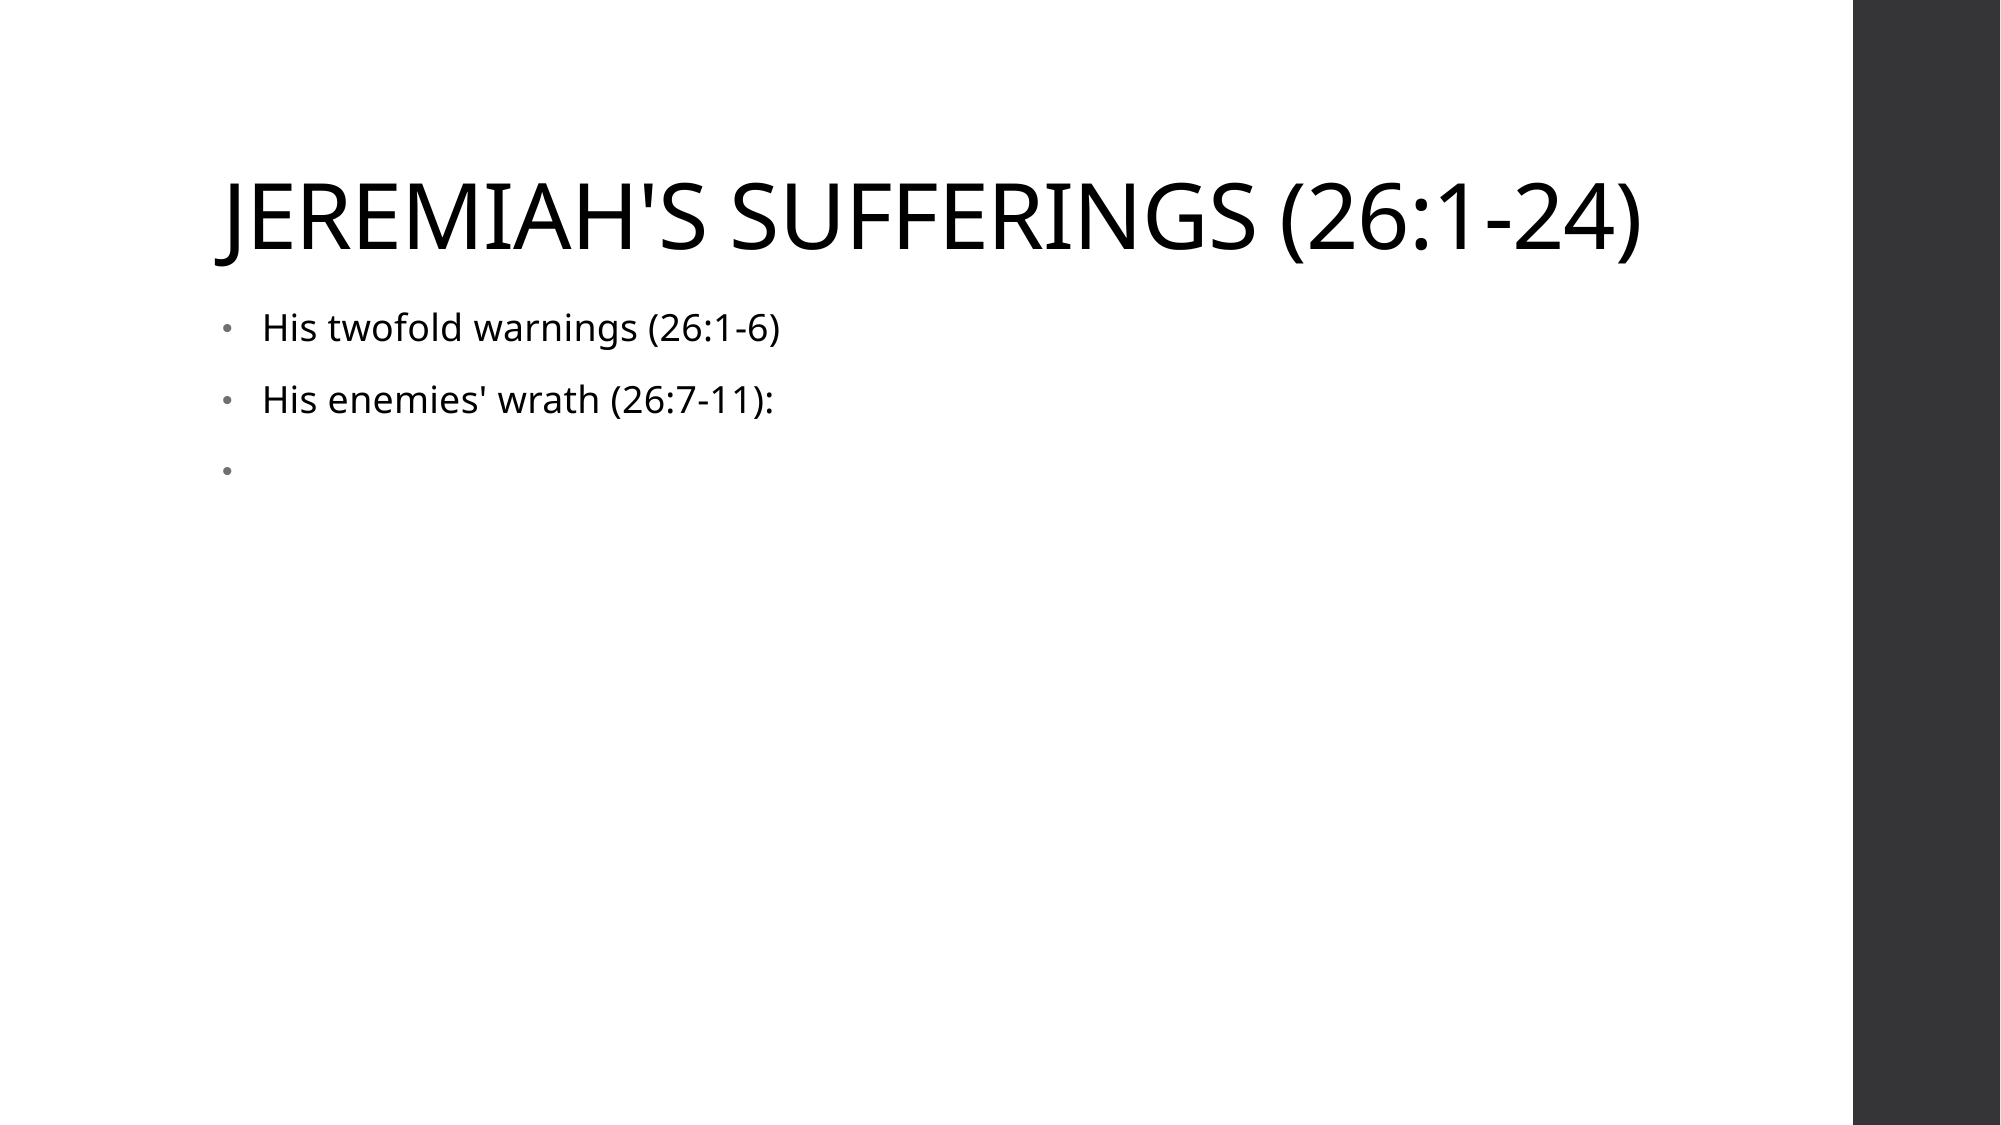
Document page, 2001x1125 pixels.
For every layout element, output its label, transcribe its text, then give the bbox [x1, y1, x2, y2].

title JEREMIAH'S SUFFERINGS (26:1-24) [206, 60, 1797, 278]
list His twofold warnings (26:1-6) His enemies' wrath (26:7-11): [206, 299, 1617, 1014]
